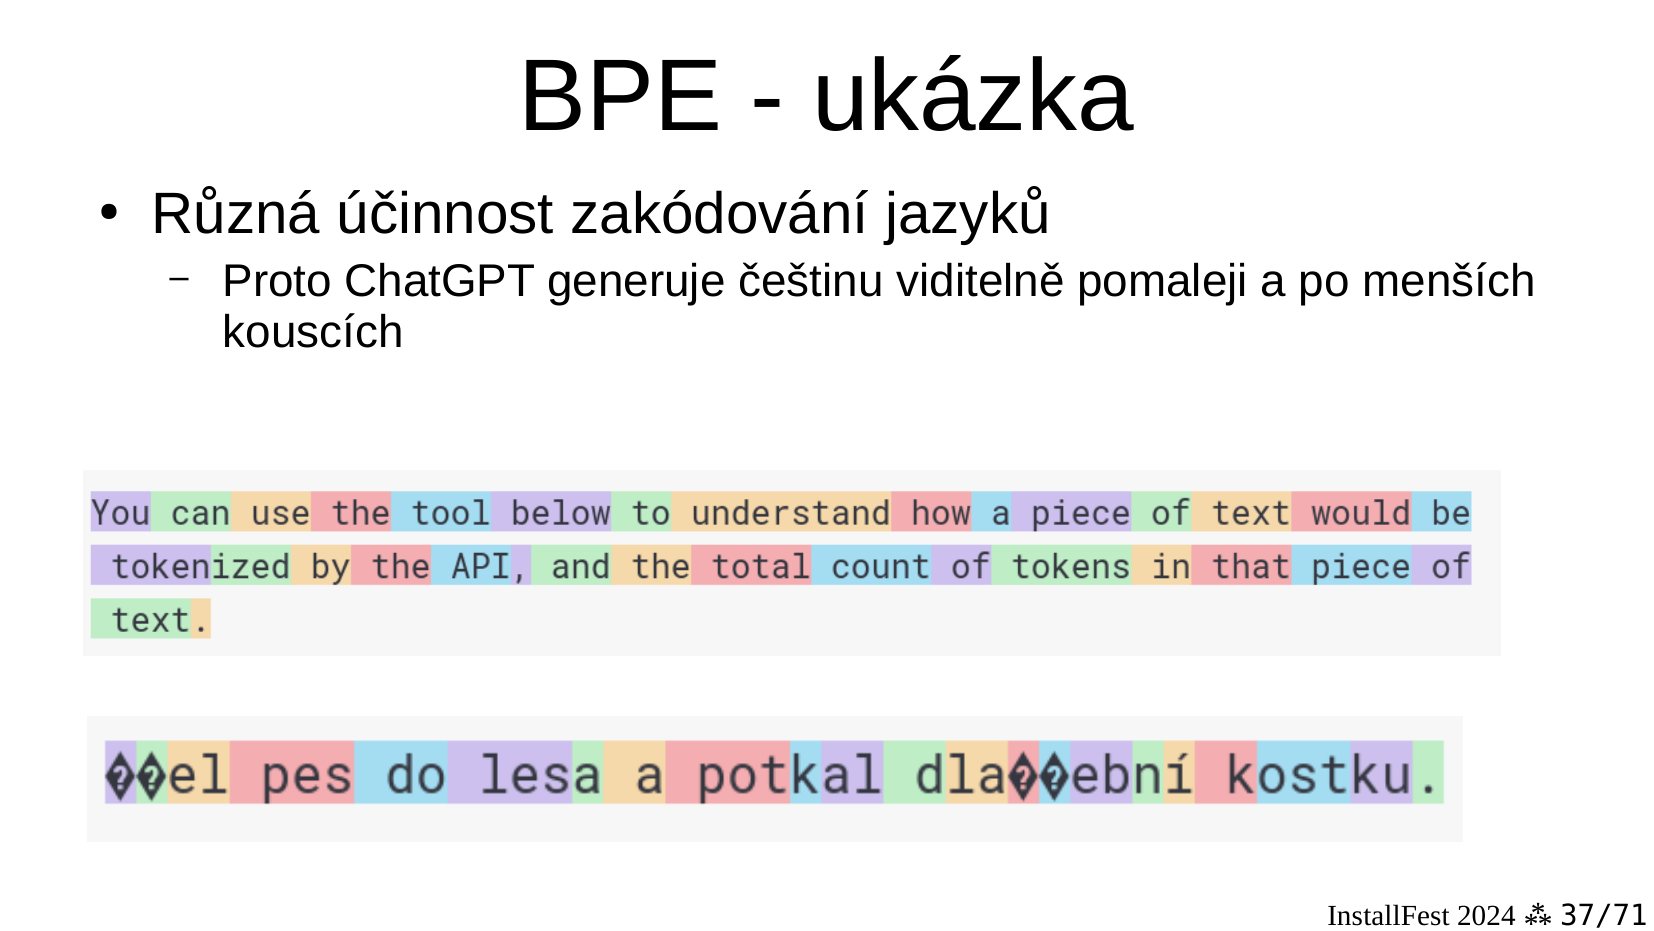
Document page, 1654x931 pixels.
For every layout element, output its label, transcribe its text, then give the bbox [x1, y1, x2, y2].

list Různá účinnost zakódování jazyků Proto ChatGPT generuje češtinu viditelně pomaleji a po menších kouscích [80, 117, 1570, 718]
picture [83, 470, 1501, 656]
title BPE - ukázka [82, 38, 1571, 153]
picture [87, 716, 1463, 842]
